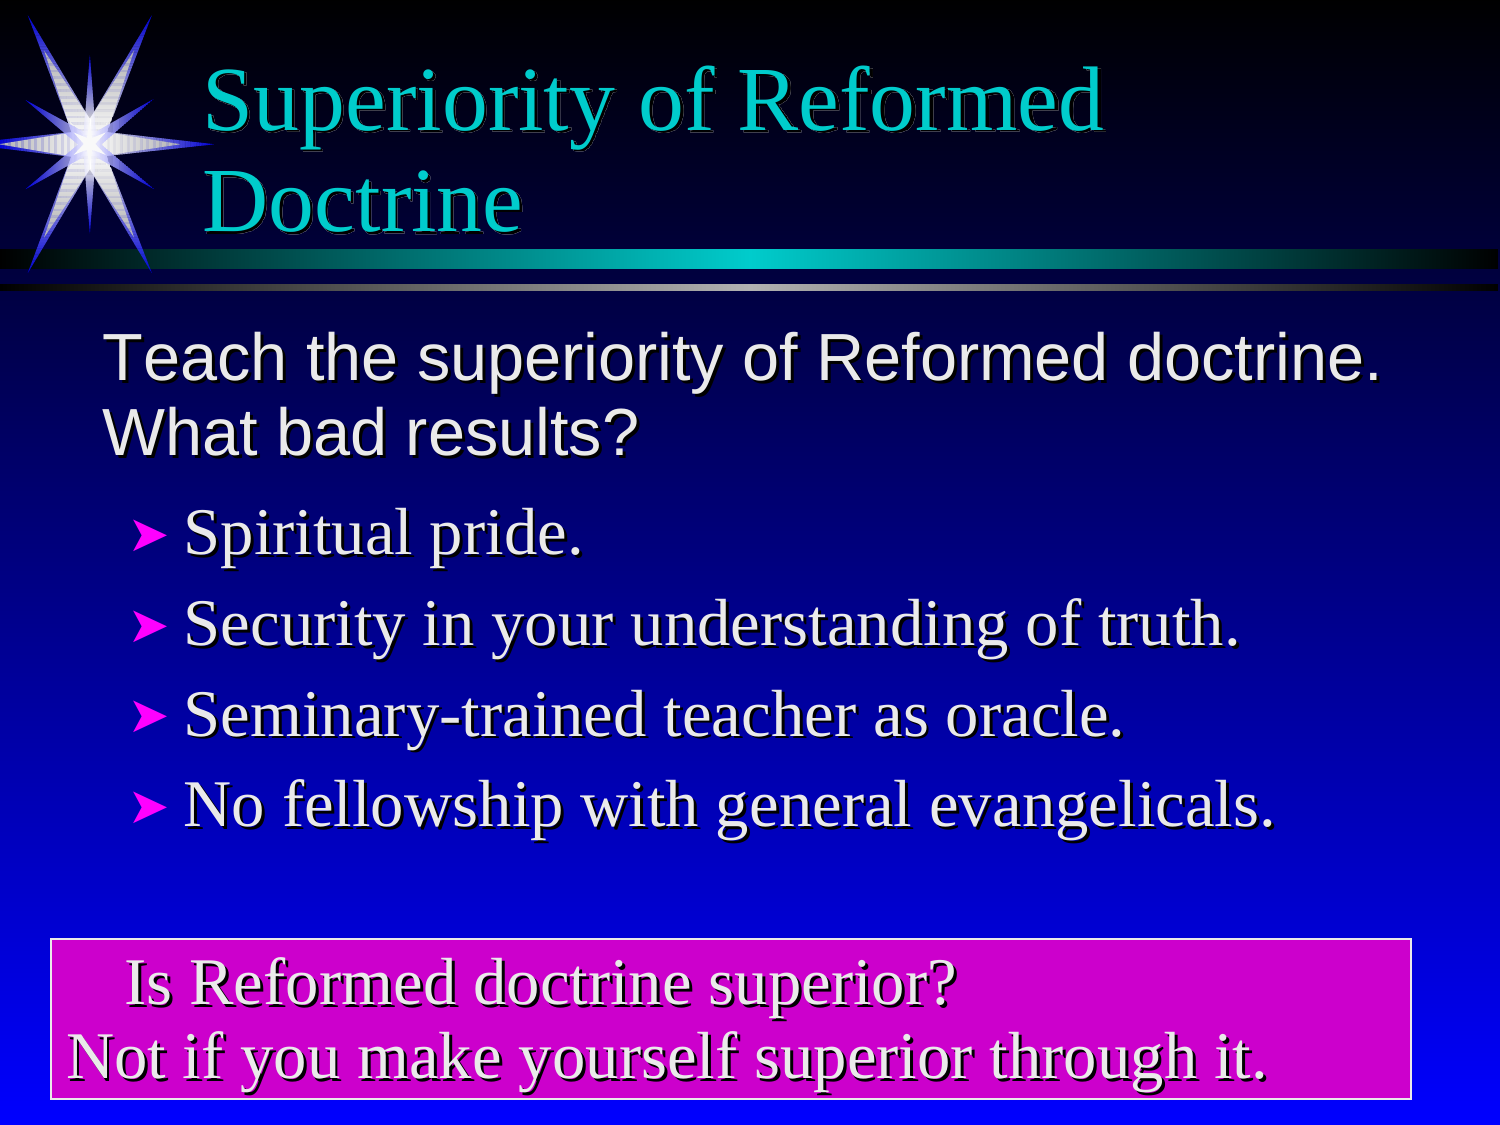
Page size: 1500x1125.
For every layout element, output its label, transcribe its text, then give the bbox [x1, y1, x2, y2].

text_box Teach the superiority of Reformed doctrine. What bad results? [87, 312, 1488, 478]
text_box Is Reformed doctrine superior? Not if you make yourself superior through it. [50, 938, 1412, 1099]
text_box you [127, 233, 139, 239]
text_box you [40, 233, 52, 239]
list Spiritual pride. Security in your understanding of truth. Seminary-trained teacher as oracle. No fellowship with general evangelicals. [112, 487, 1388, 926]
title Superiority of Reformed Doctrine [187, 40, 1463, 260]
